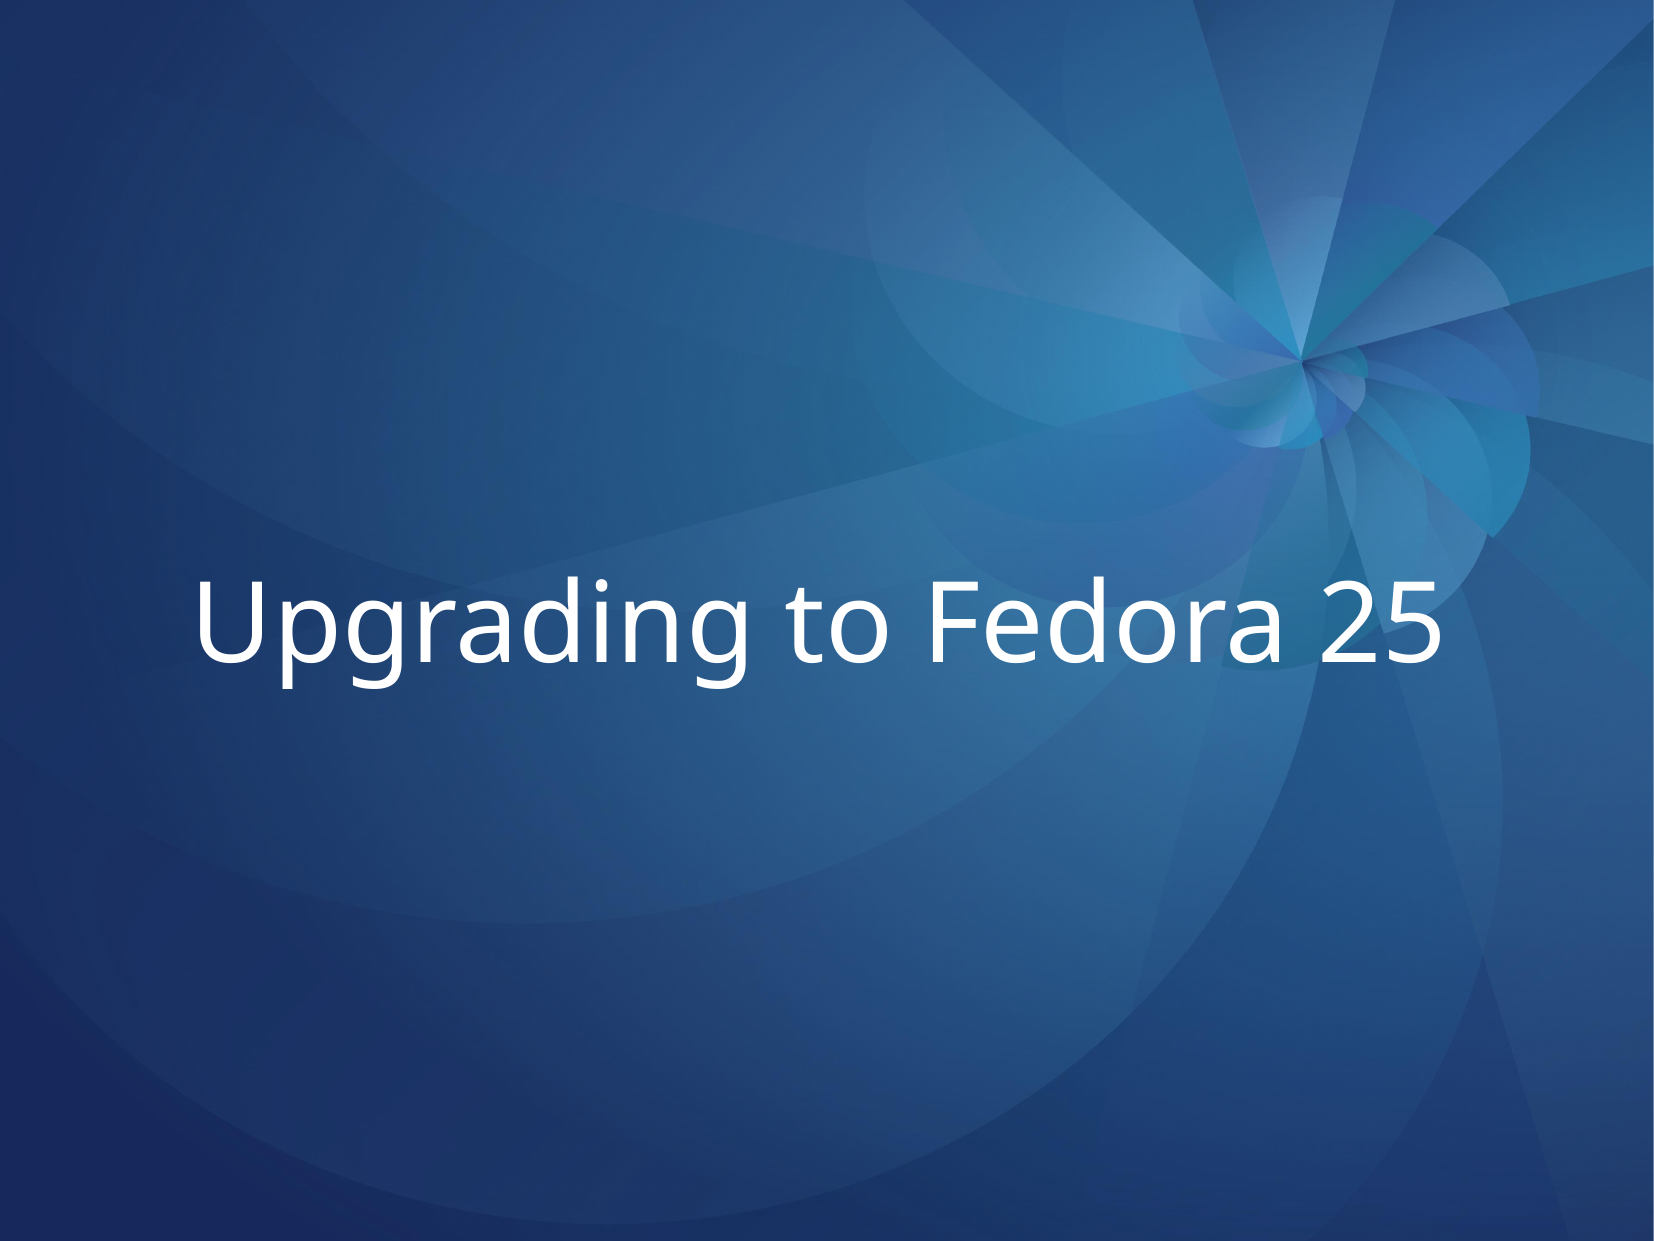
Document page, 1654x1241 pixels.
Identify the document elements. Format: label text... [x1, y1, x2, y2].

title Upgrading to Fedora 25 [74, 524, 1564, 713]
picture [0, 0, 1654, 1241]
